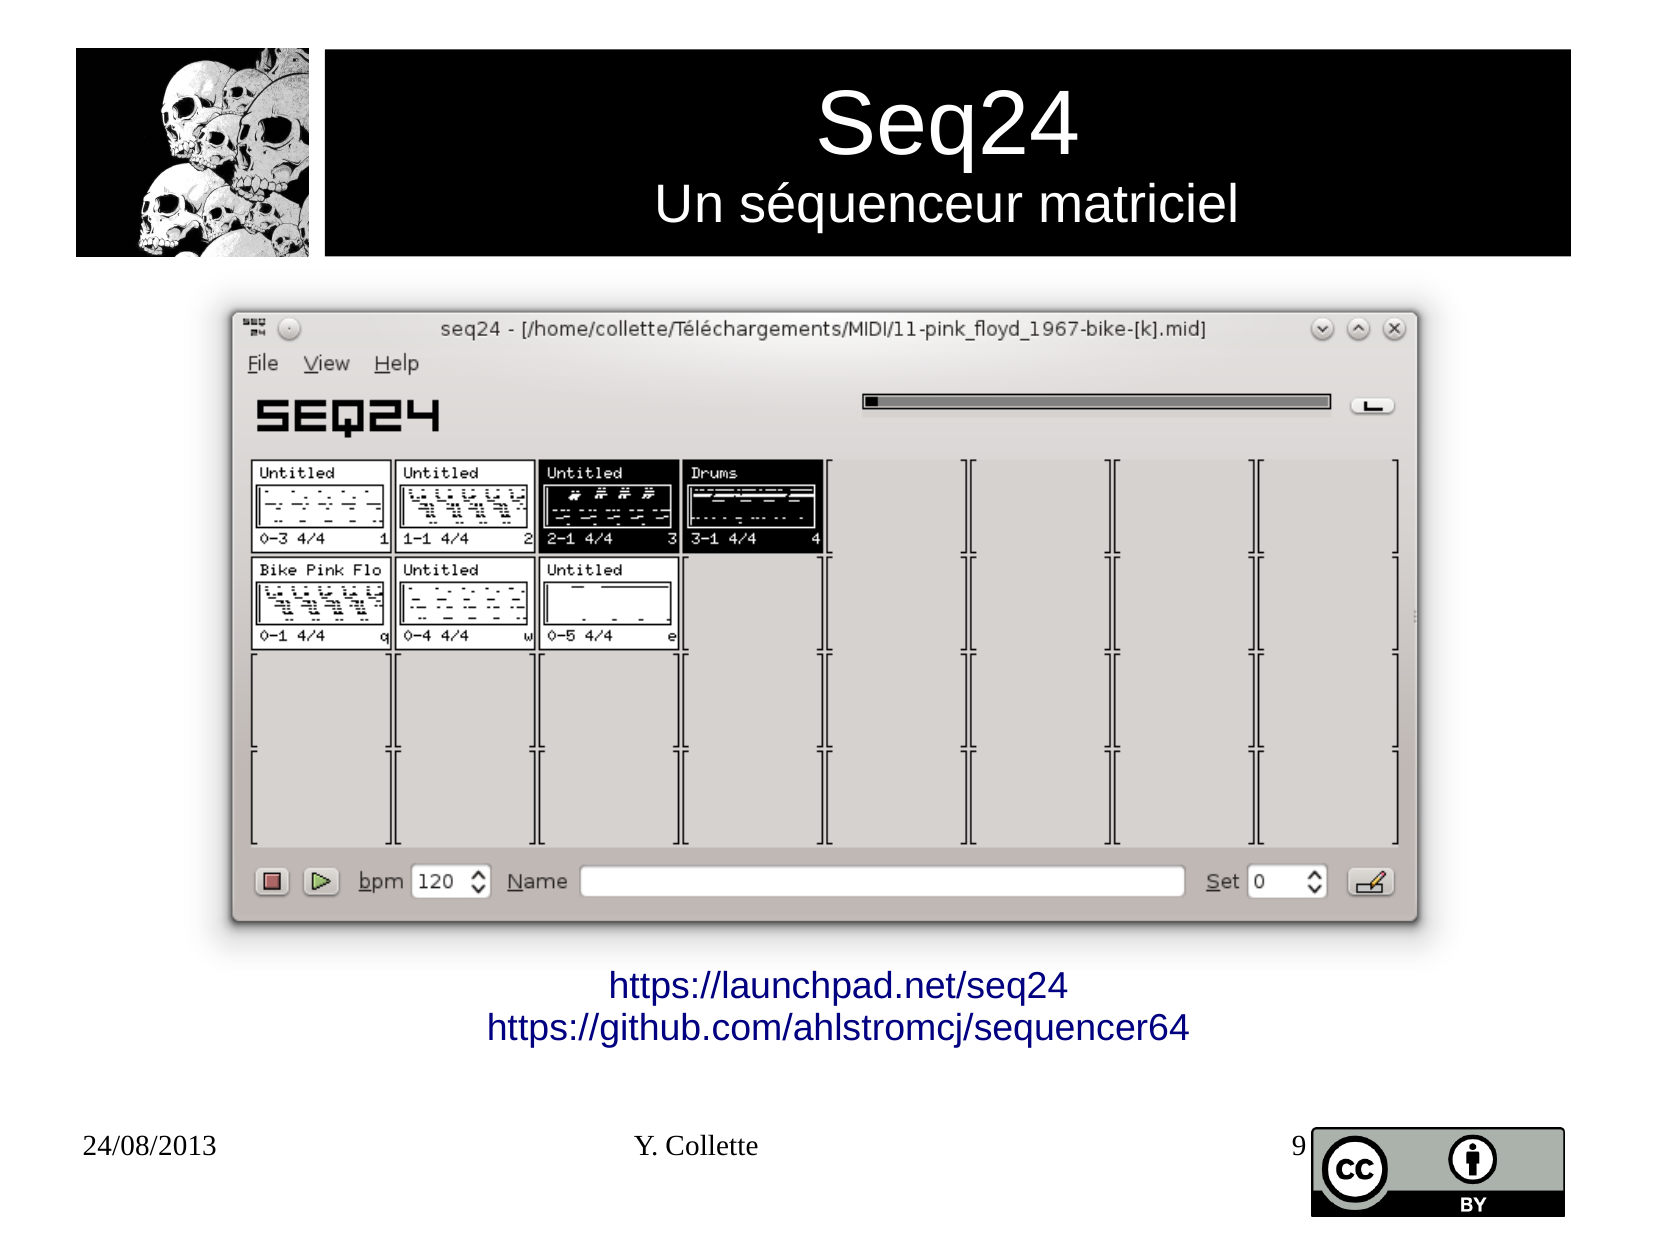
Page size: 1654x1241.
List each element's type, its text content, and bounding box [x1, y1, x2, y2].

picture [1311, 1127, 1565, 1217]
title Seq24 Un séquenceur matriciel [324, 49, 1571, 257]
picture [76, 48, 1480, 984]
text_box https://launchpad.net/seq24 https://github.com/ahlstromcj/sequencer64 [448, 984, 1229, 1056]
